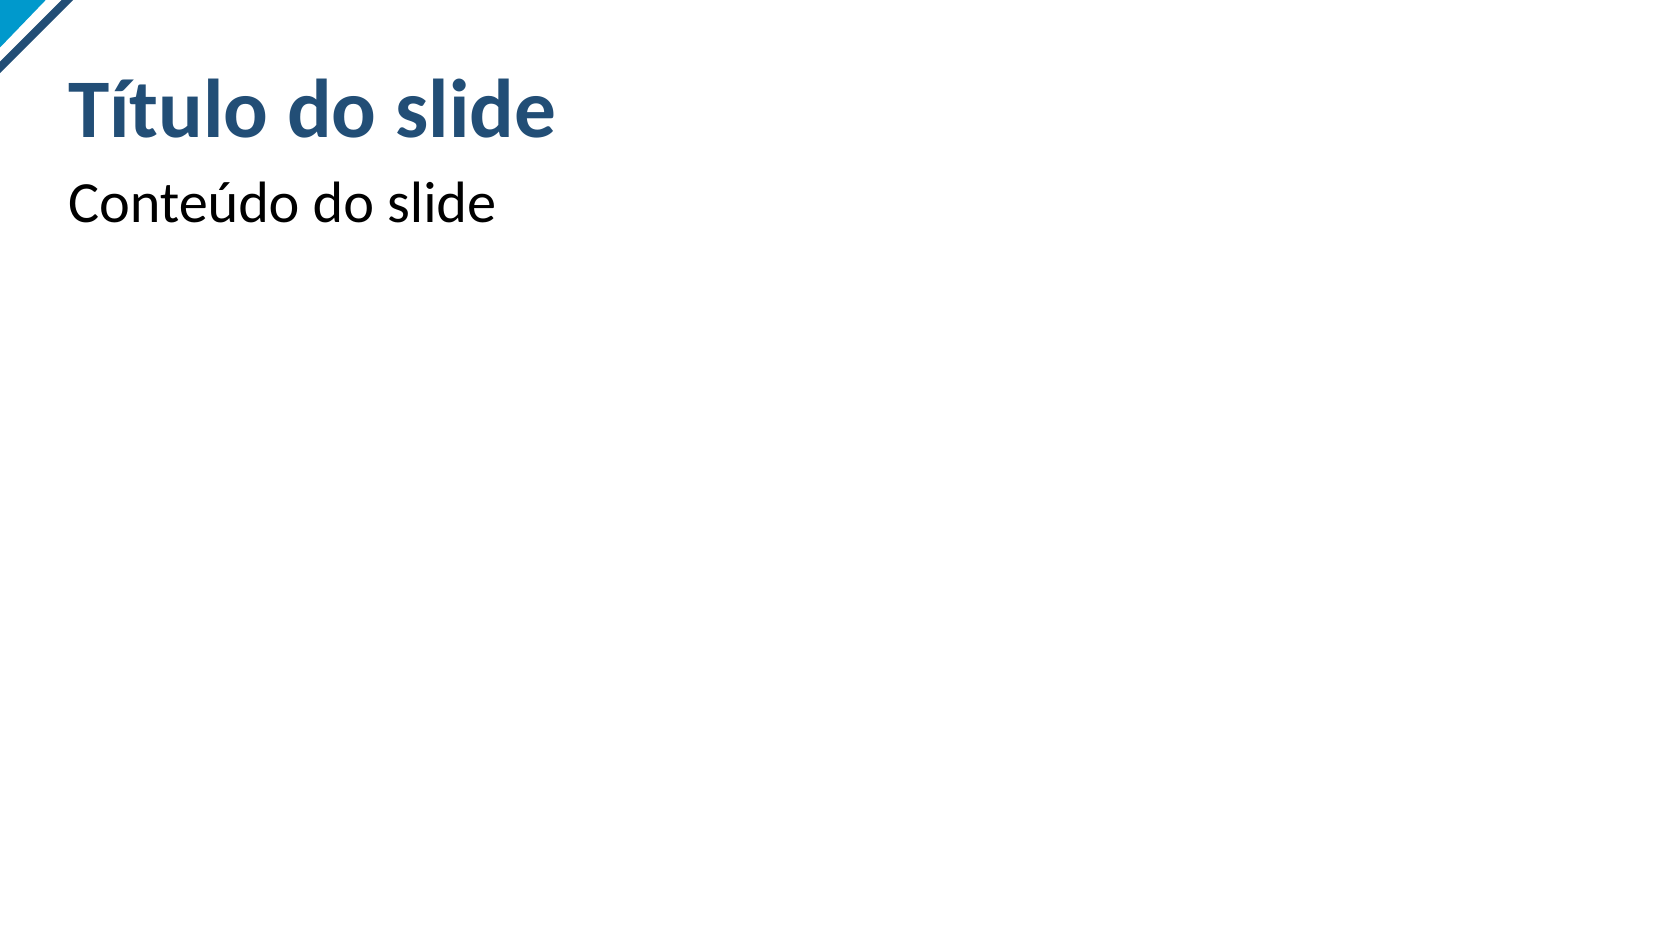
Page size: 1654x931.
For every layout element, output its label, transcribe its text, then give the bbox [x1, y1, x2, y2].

title Título do slide [68, 38, 1557, 163]
list Conteúdo do slide [68, 163, 1557, 838]
